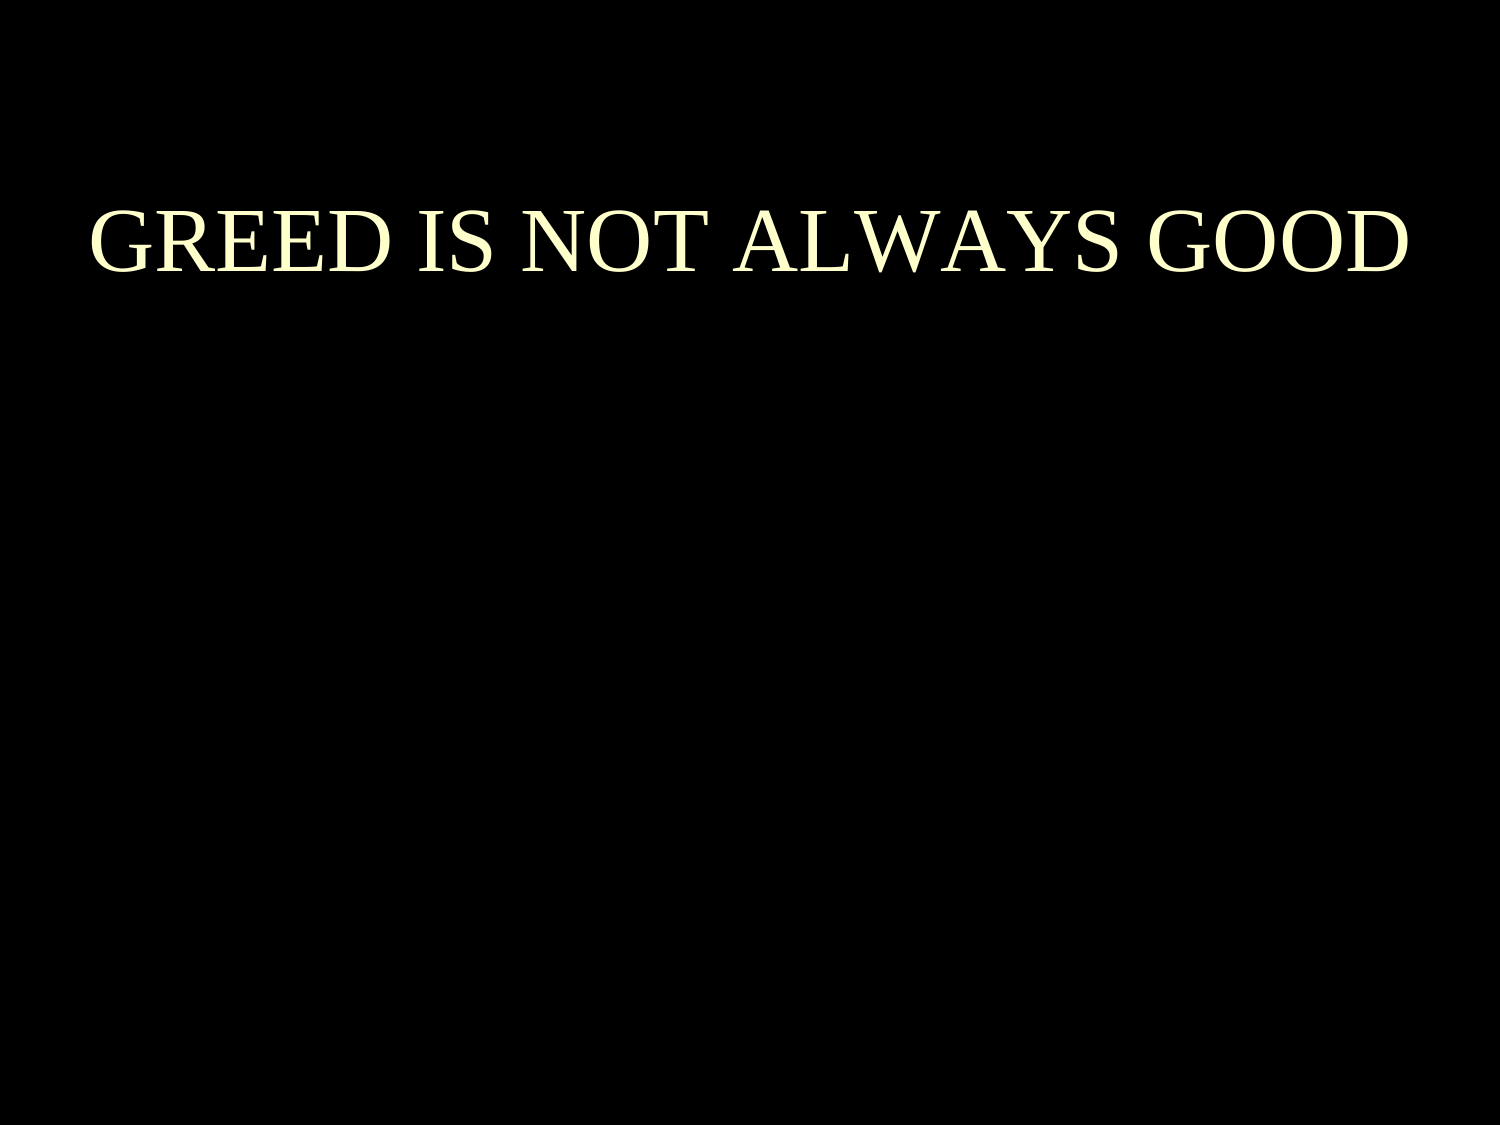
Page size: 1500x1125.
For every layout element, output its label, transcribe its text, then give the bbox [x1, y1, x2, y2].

title GREED IS NOT ALWAYS GOOD [22, 145, 1480, 336]
